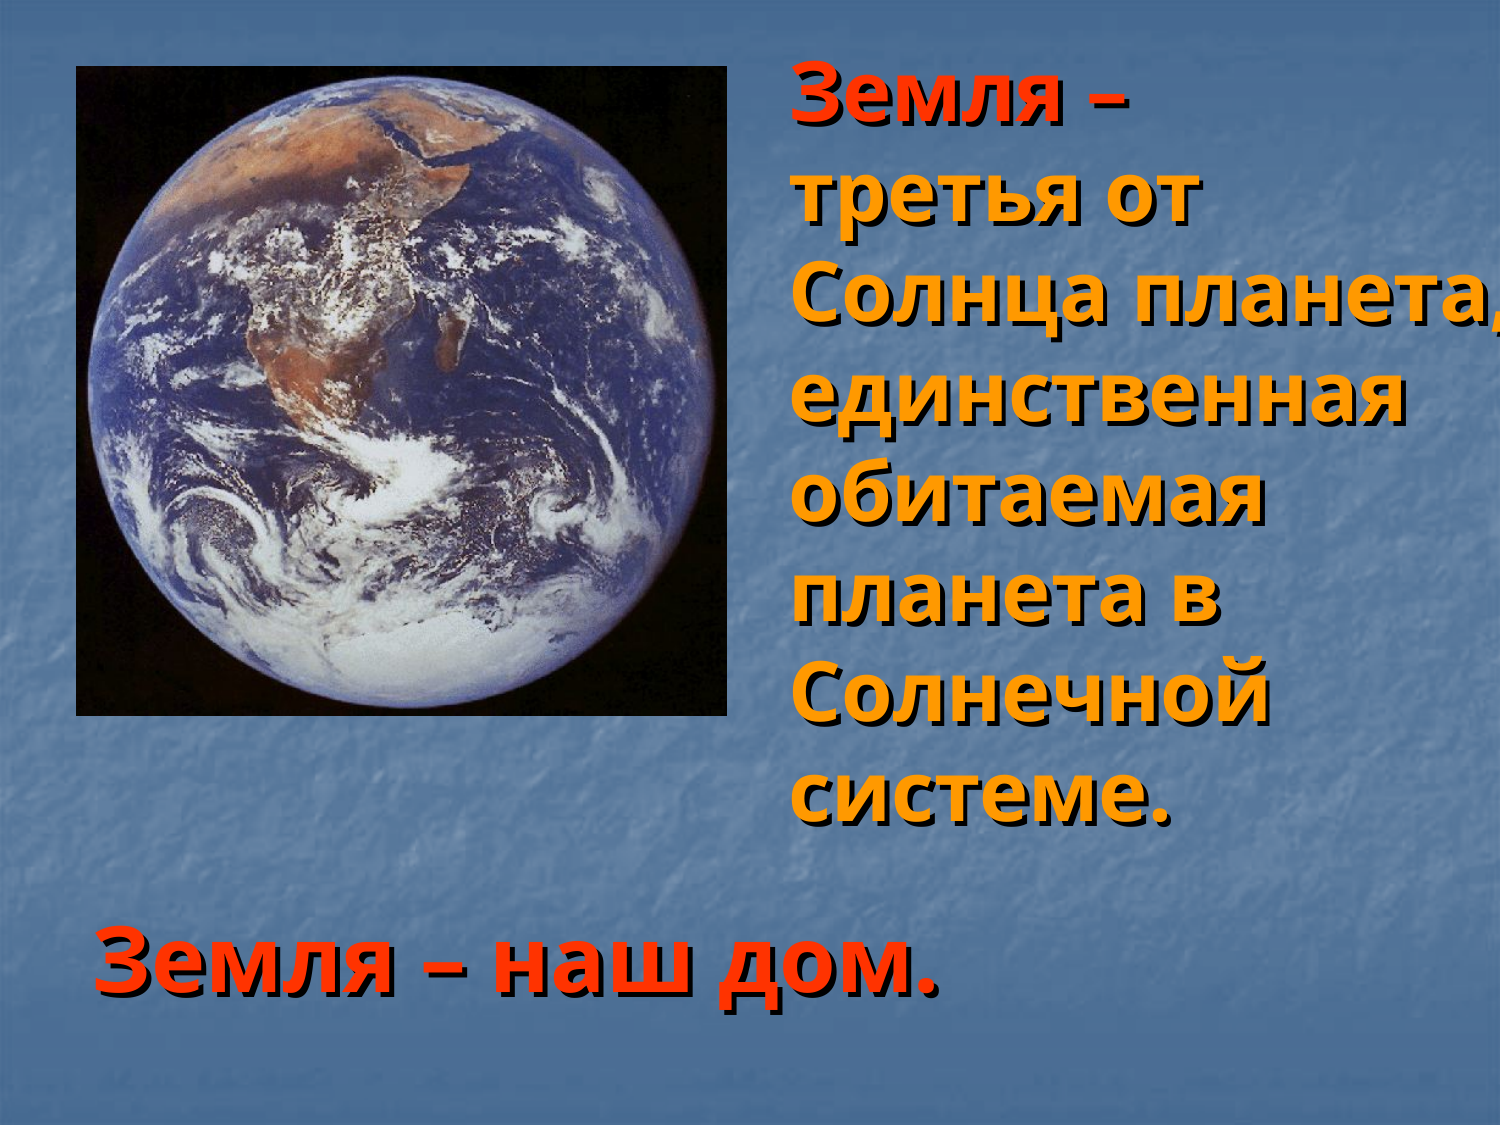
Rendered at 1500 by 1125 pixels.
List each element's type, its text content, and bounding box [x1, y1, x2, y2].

text_box Земля – третья от Солнца планета, единственная обитаемая планета в Солнечной системе. [773, 31, 1448, 847]
text_box Земля – наш дом. [76, 893, 841, 1019]
picture [76, 66, 727, 716]
